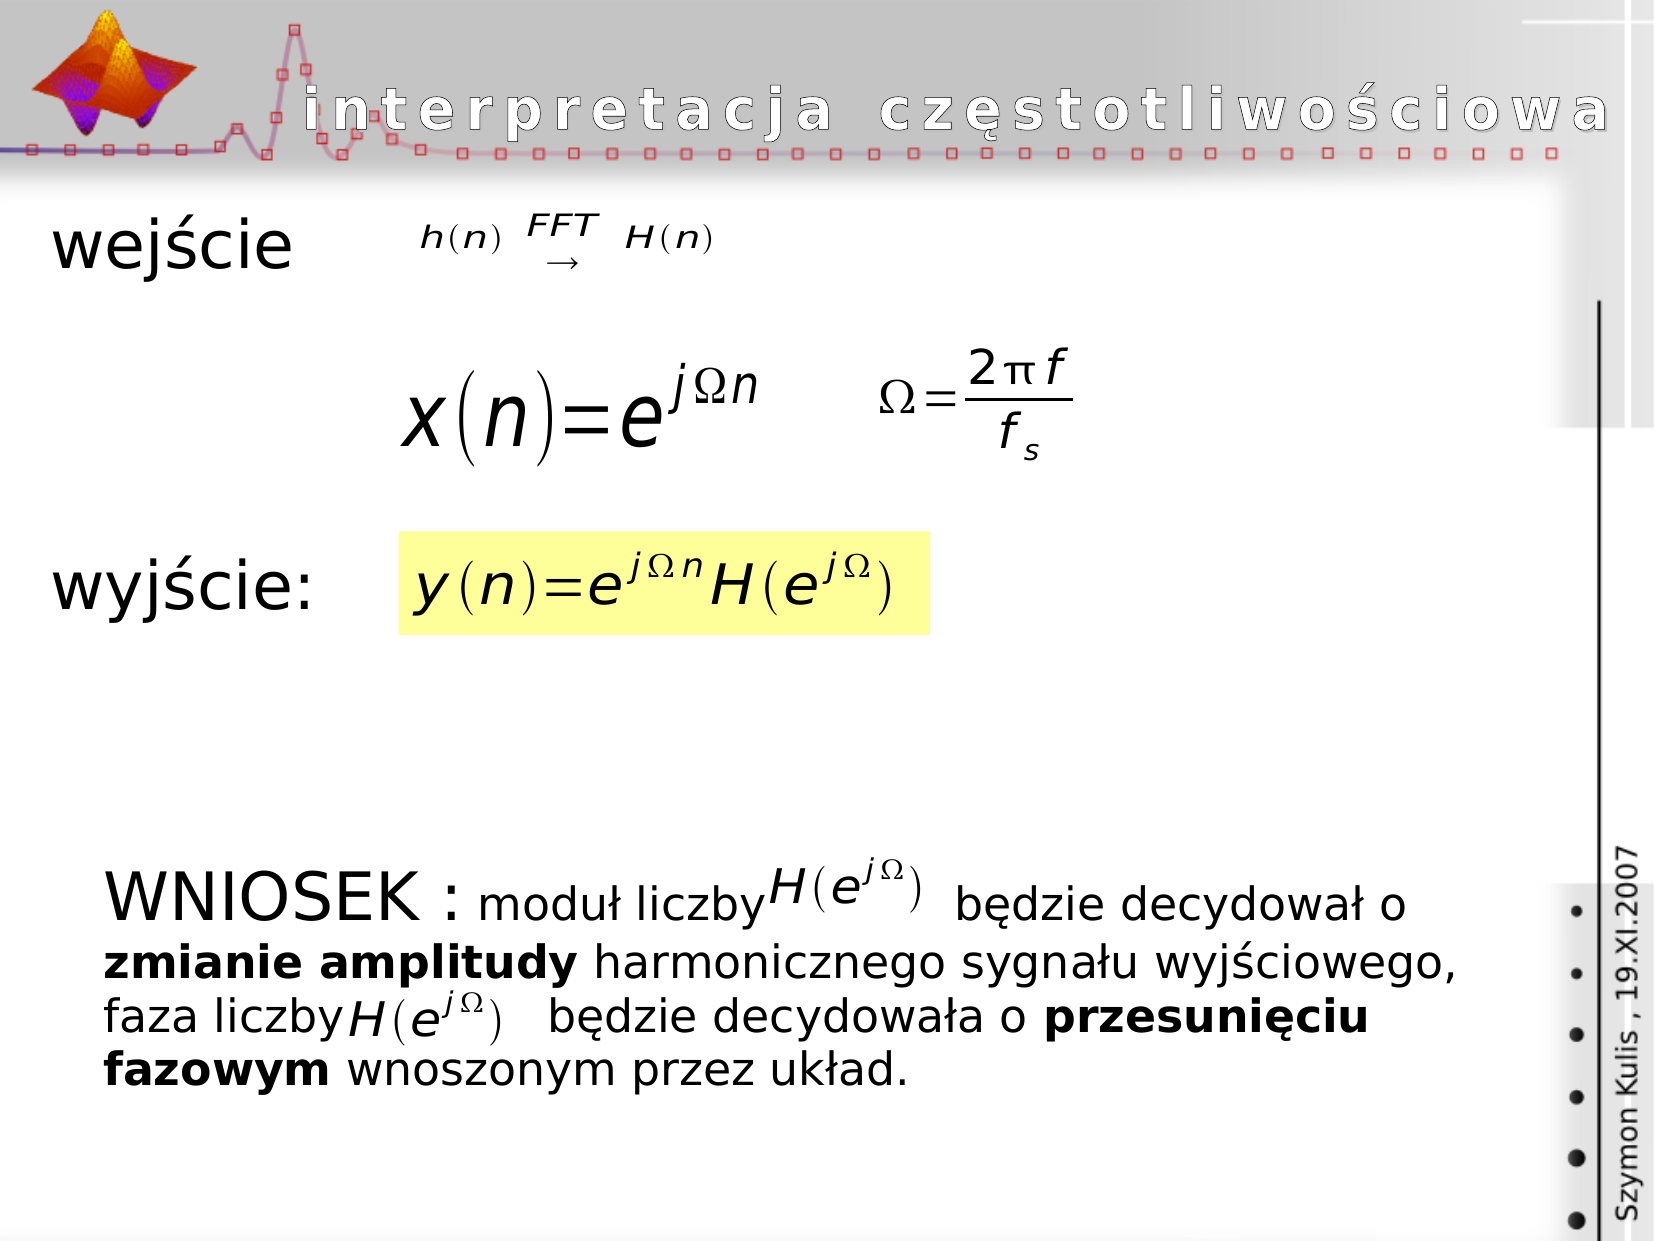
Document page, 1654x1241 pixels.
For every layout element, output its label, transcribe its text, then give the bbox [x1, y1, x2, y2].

chart [340, 985, 510, 1049]
chart [760, 852, 931, 916]
chart [388, 354, 768, 473]
chart [871, 339, 1082, 467]
picture [0, 0, 1654, 1241]
chart [402, 546, 901, 620]
chart [413, 207, 720, 281]
title interpretacja częstotliwościowa [14, 36, 1610, 171]
list wejście wyjście: WNIOSEK : moduł liczby będzie decydował o zmianie amplitudy harmonicznego sygnału wyjściowego, faza liczby będzie decydowała o przesunięciu fazowym wnoszonym przez układ. [32, 206, 1521, 1097]
